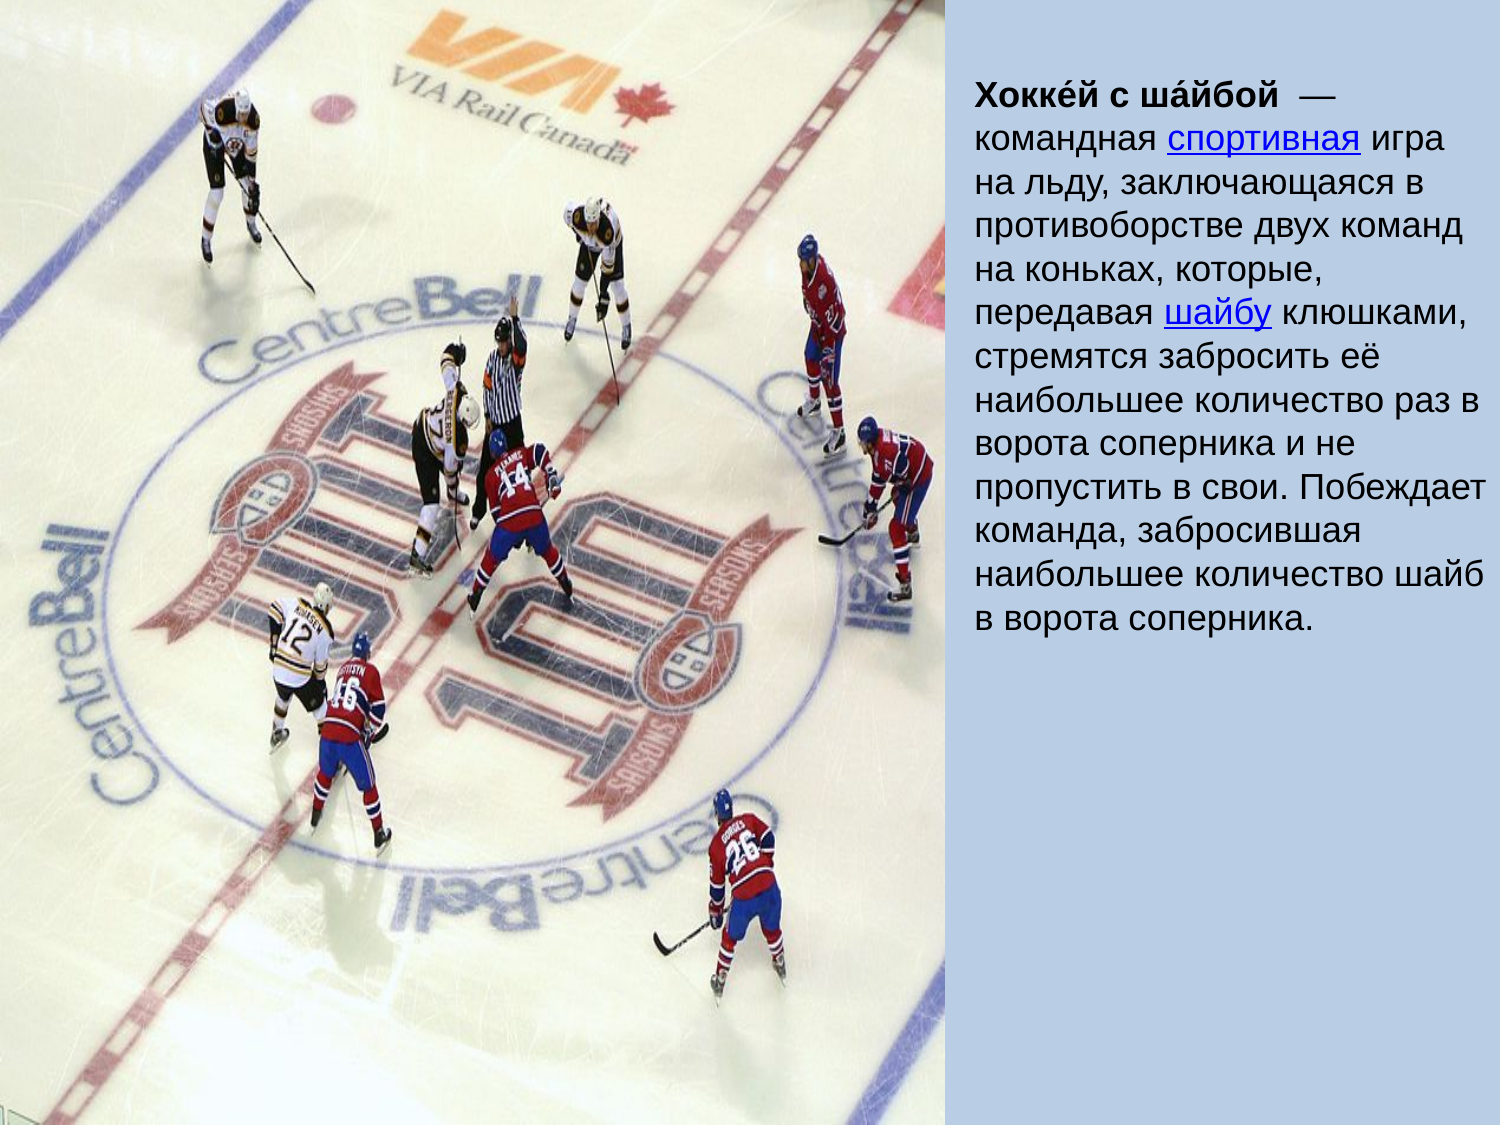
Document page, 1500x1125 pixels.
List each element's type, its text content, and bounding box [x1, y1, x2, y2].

text_box Хокке́й с ша́йбой — командная спортивная игра на льду, заключающаяся в противоборстве двух команд на коньках, которые, передавая шайбу клюшками, стремятся забросить её наибольшее количество раз в ворота соперника и не пропустить в свои. Побеждает команда, забросившая наибольшее количество шайб в ворота соперника. [974, 70, 1489, 657]
picture [0, 0, 945, 1125]
